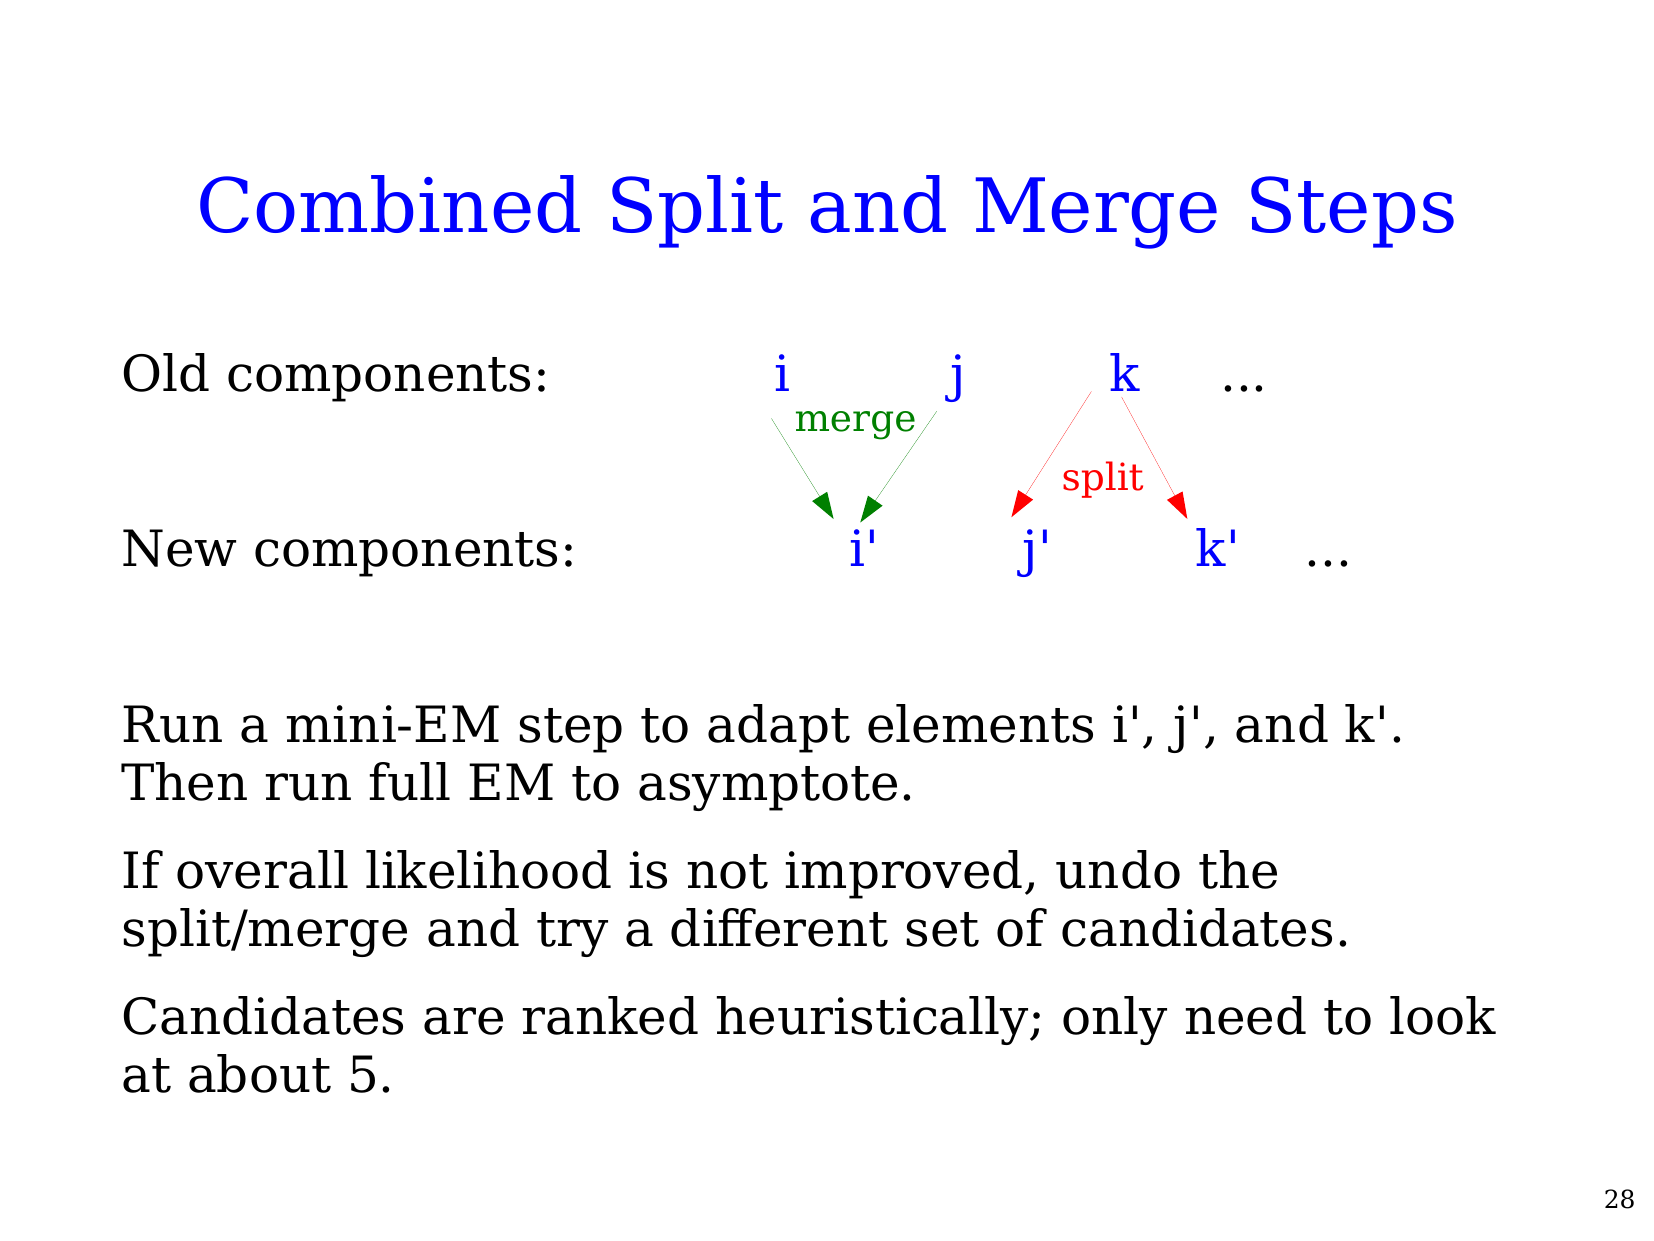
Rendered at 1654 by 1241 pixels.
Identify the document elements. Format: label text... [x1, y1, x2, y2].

list Old components: i j k ... New components: i' j' k' ... Run a mini-EM step to adapt elements i', j', and k'. Then run full EM to asymptote. If overall likelihood is not improved, undo the split/merge and try a different set of candidates. Candidates are ranked heuristically; only need to look at about 5. [121, 344, 1534, 1127]
title Combined Split and Merge Steps [121, 102, 1534, 311]
text_box split [1061, 456, 1144, 500]
text_box merge [794, 396, 917, 441]
